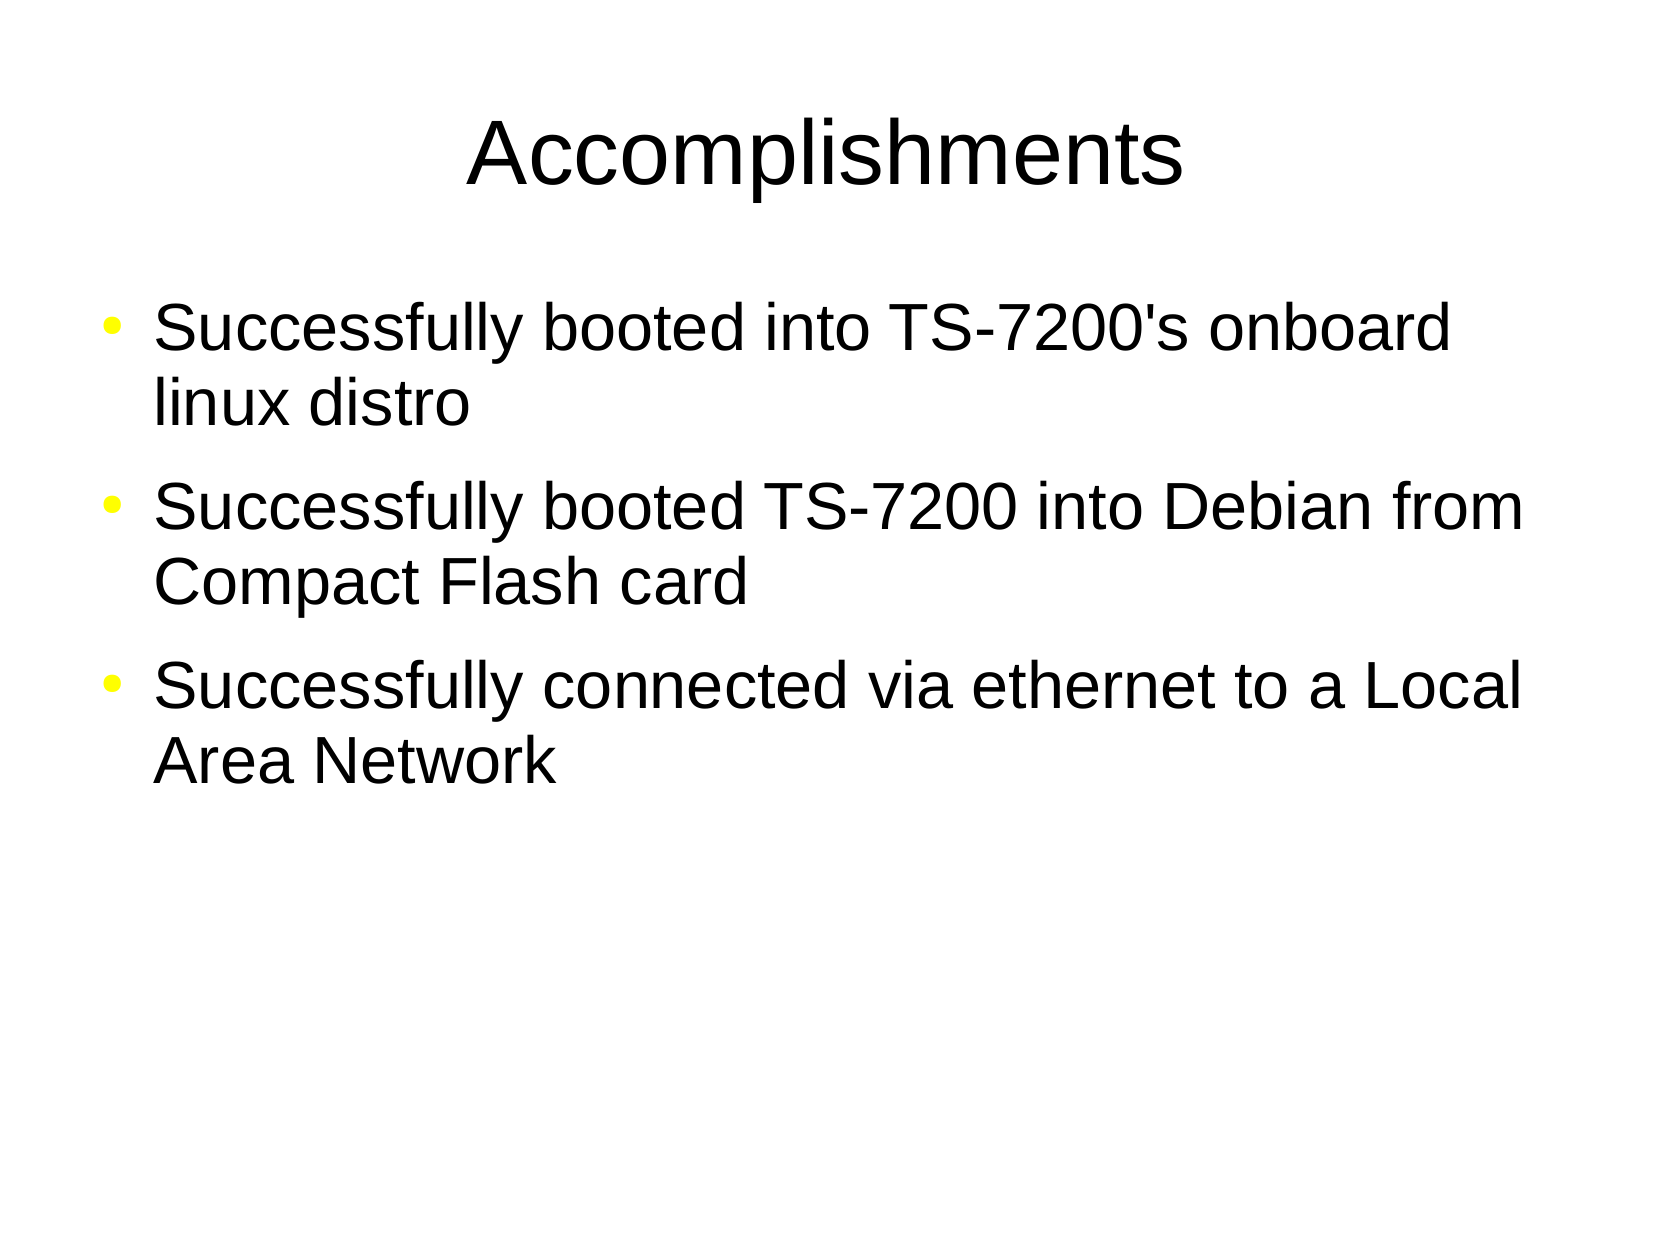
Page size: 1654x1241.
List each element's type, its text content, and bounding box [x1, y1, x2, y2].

title Accomplishments [82, 49, 1571, 257]
list Successfully booted into TS-7200's onboard linux distro Successfully booted TS-7200 into Debian from Compact Flash card Successfully connected via ethernet to a Local Area Network [82, 290, 1571, 1109]
